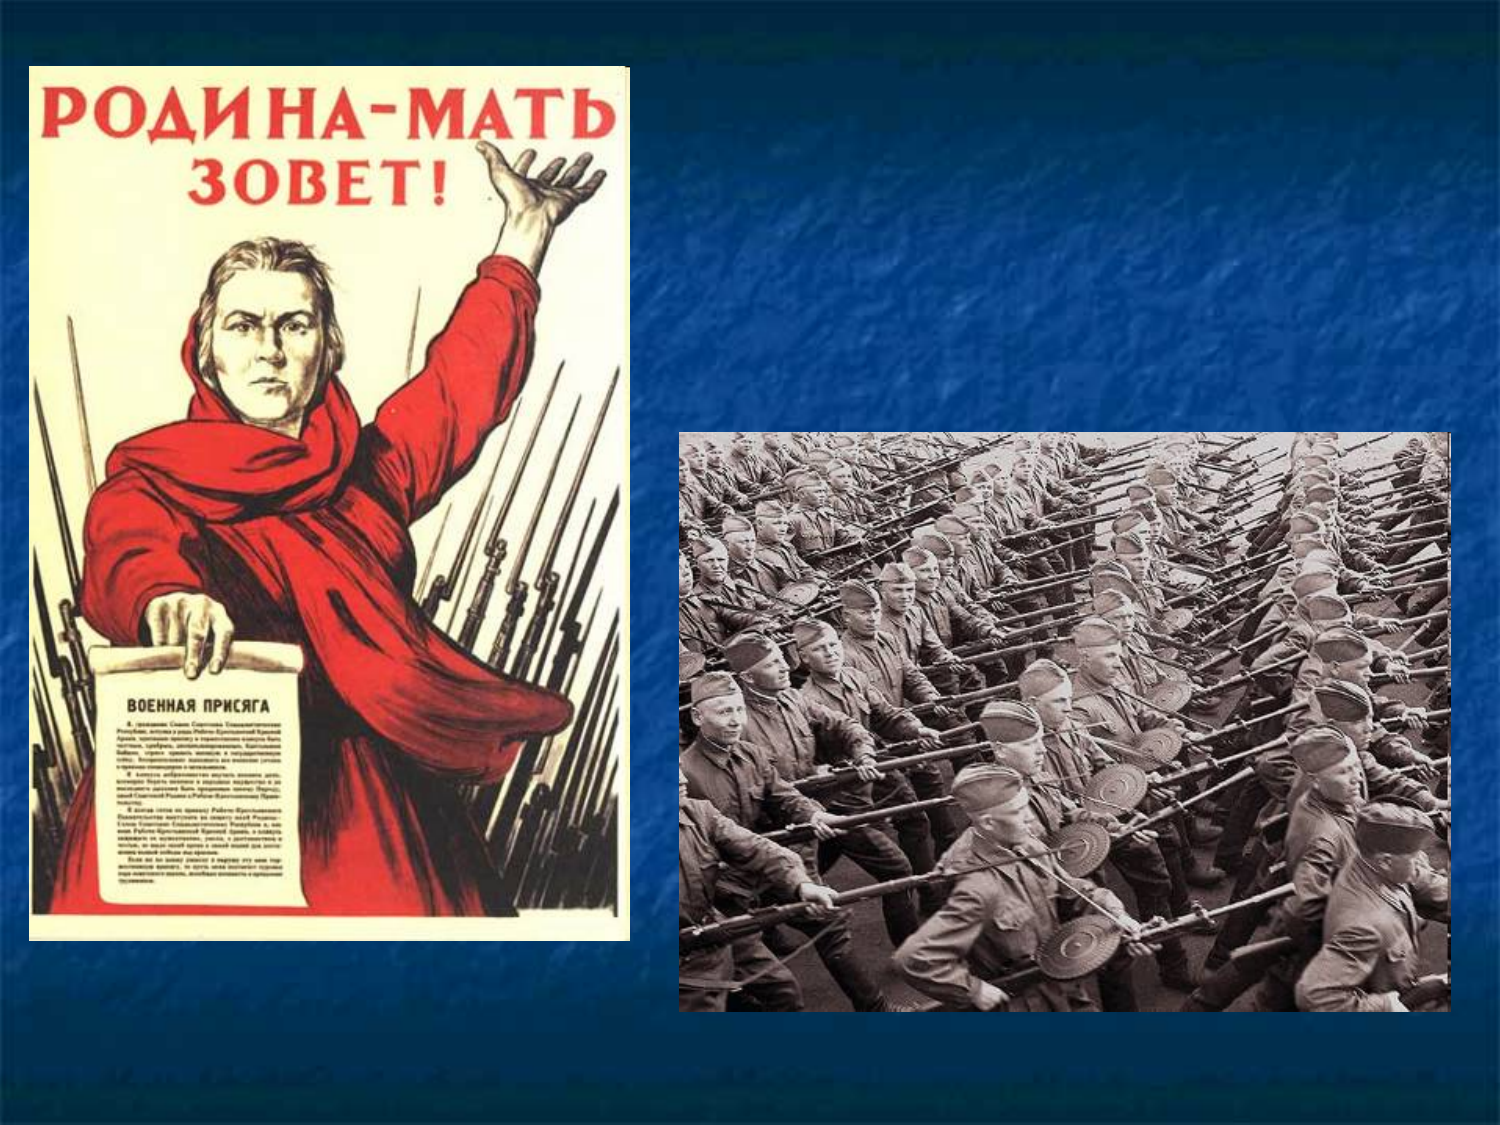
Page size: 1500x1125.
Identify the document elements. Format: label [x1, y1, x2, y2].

picture [29, 66, 630, 941]
picture [679, 432, 1451, 1012]
